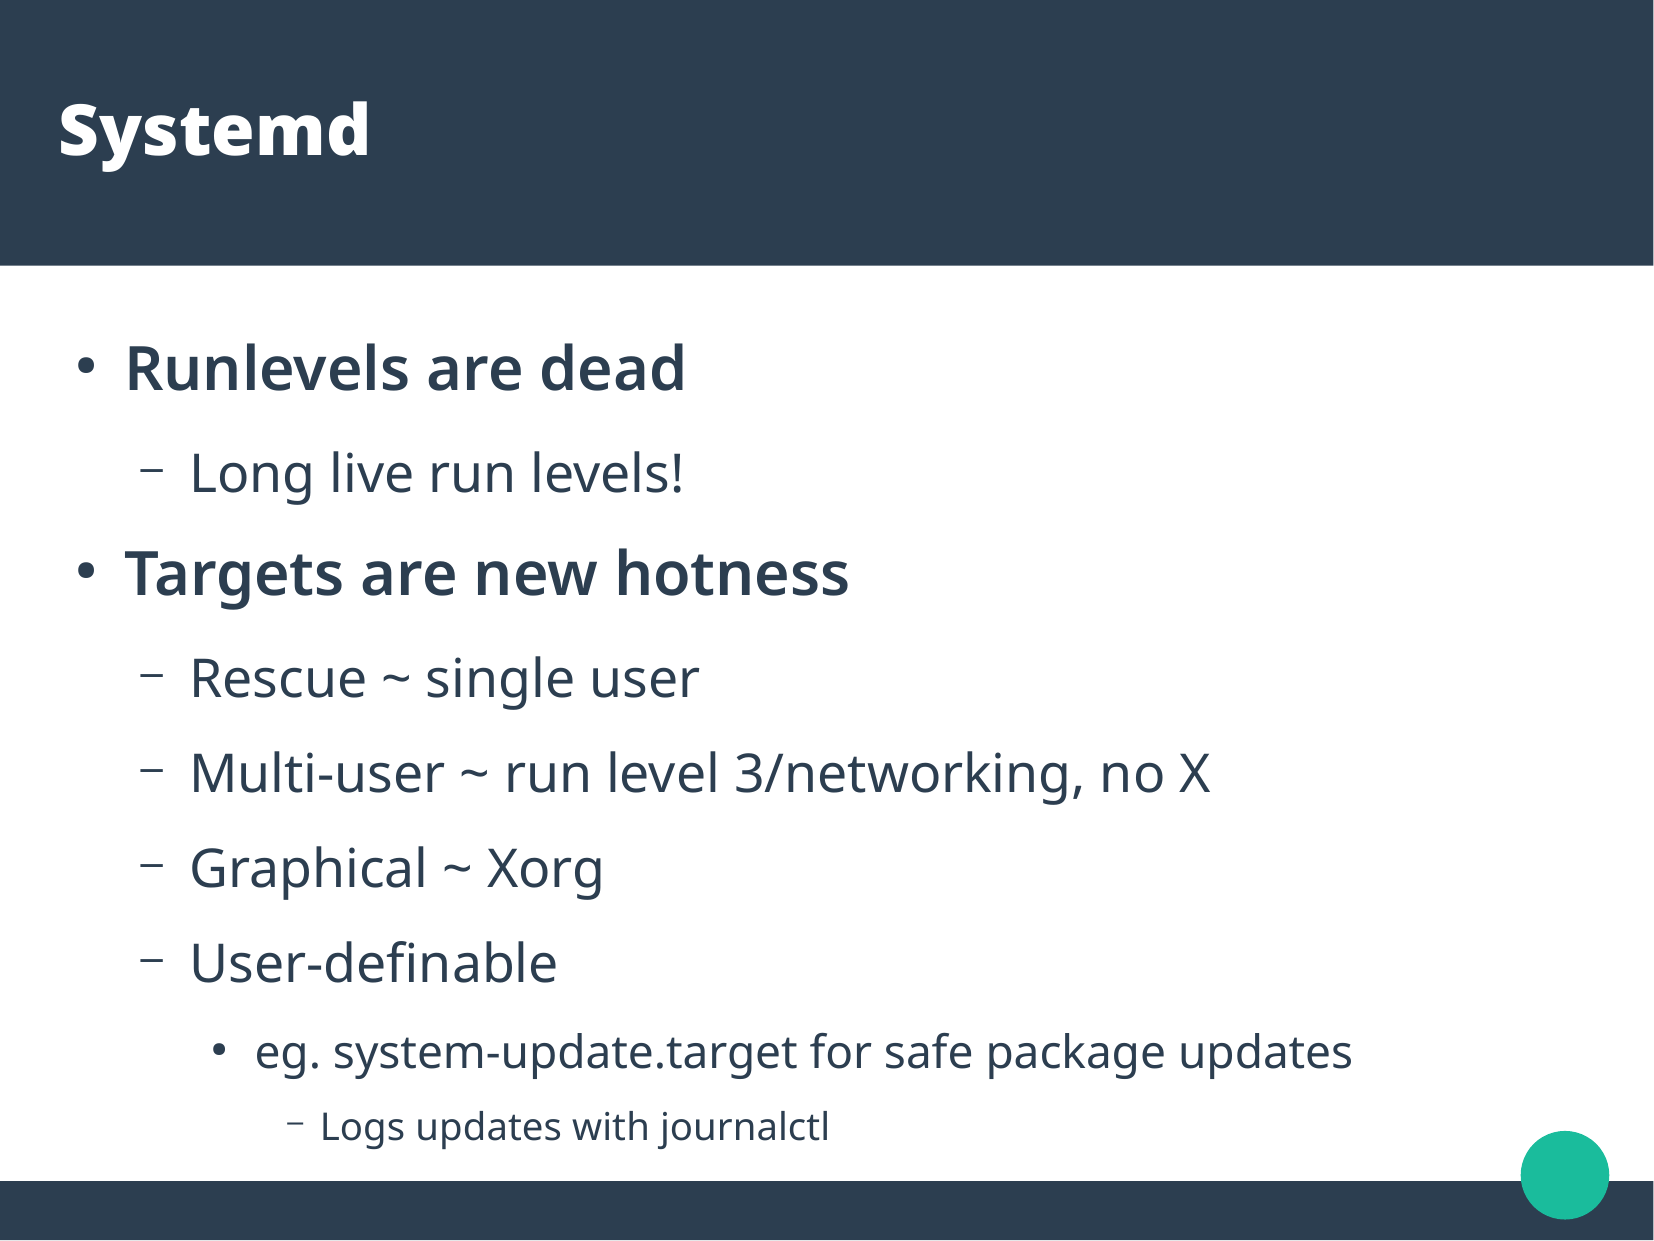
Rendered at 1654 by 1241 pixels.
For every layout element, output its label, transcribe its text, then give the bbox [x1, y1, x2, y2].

title Systemd [59, 49, 1595, 207]
list Runlevels are dead Long live run levels! Targets are new hotness Rescue ~ single user Multi-user ~ run level 3/networking, no X Graphical ~ Xorg User-definable eg. system-update.target for safe package updates Logs updates with journalctl [59, 324, 1595, 1152]
